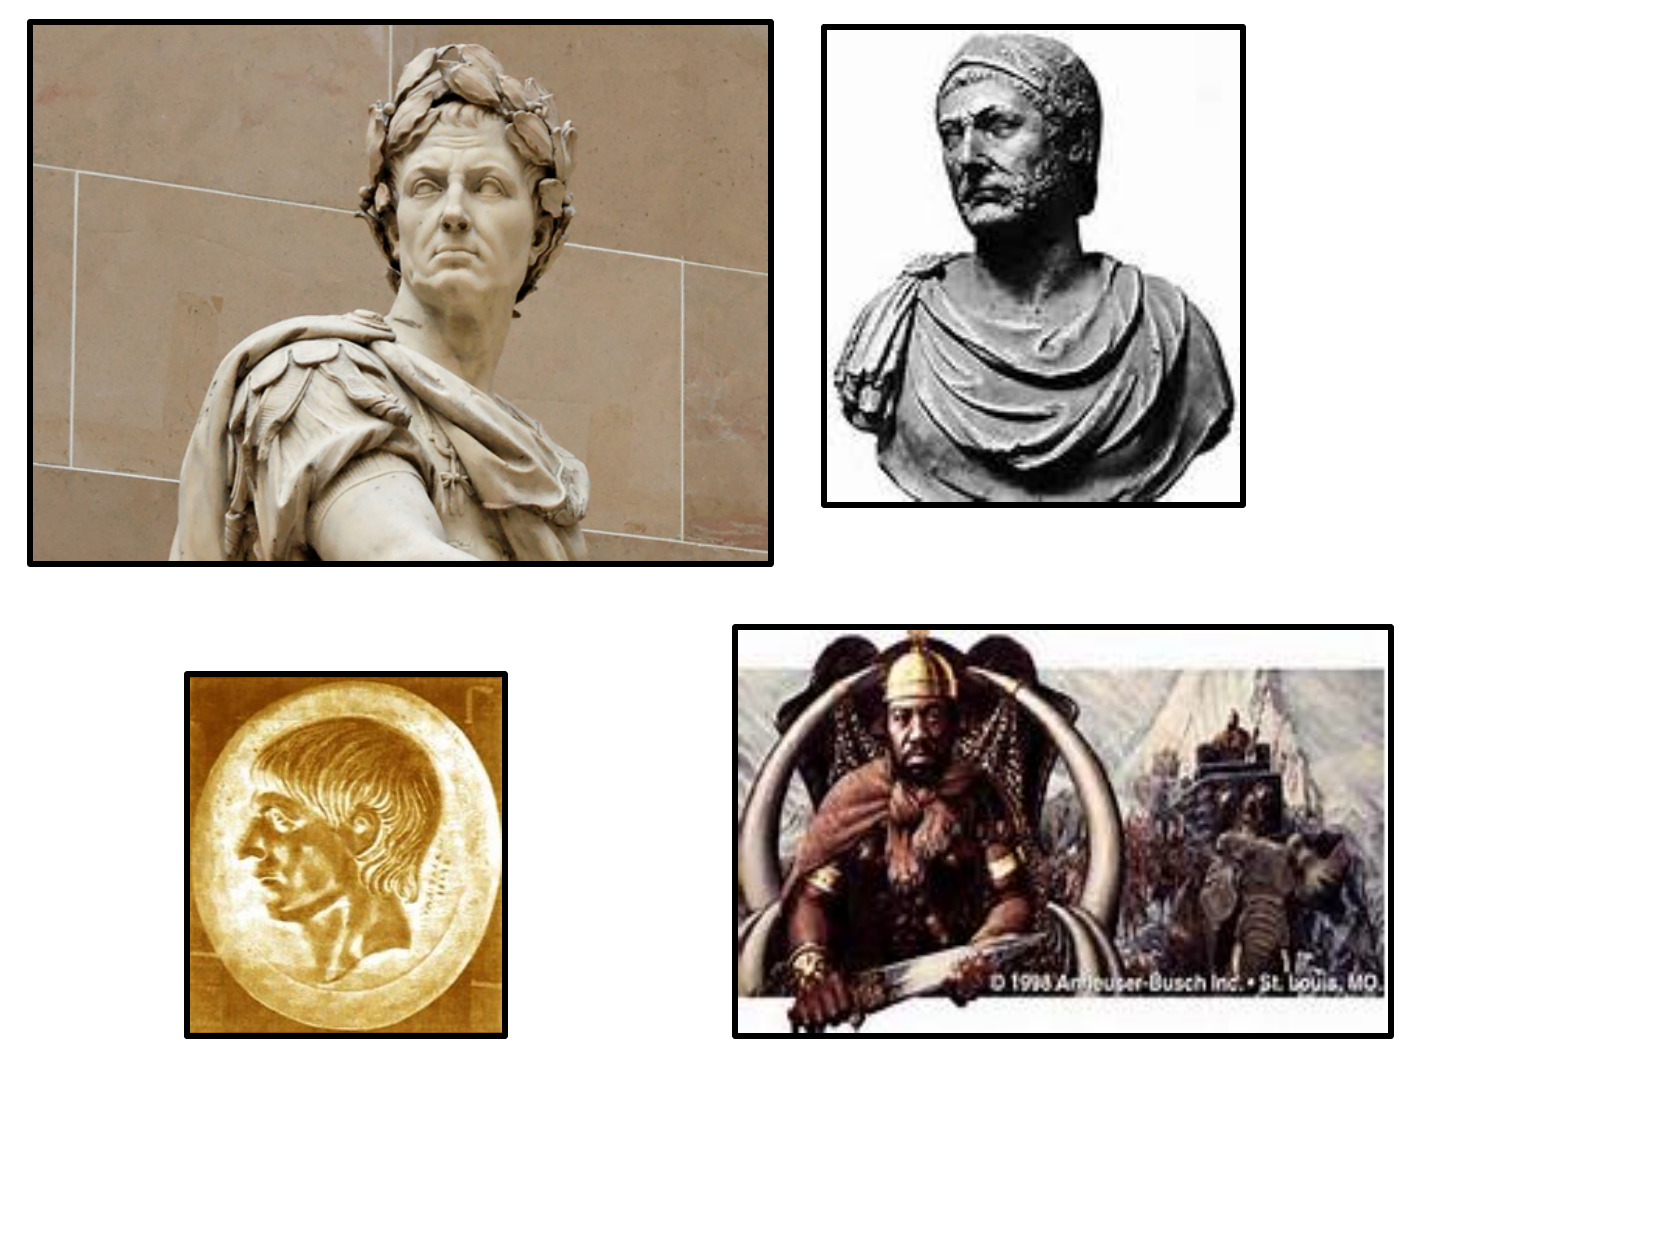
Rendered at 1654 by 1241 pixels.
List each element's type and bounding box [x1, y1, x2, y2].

picture [738, 629, 1388, 1034]
picture [189, 677, 502, 1034]
picture [32, 24, 768, 562]
picture [826, 29, 1241, 502]
